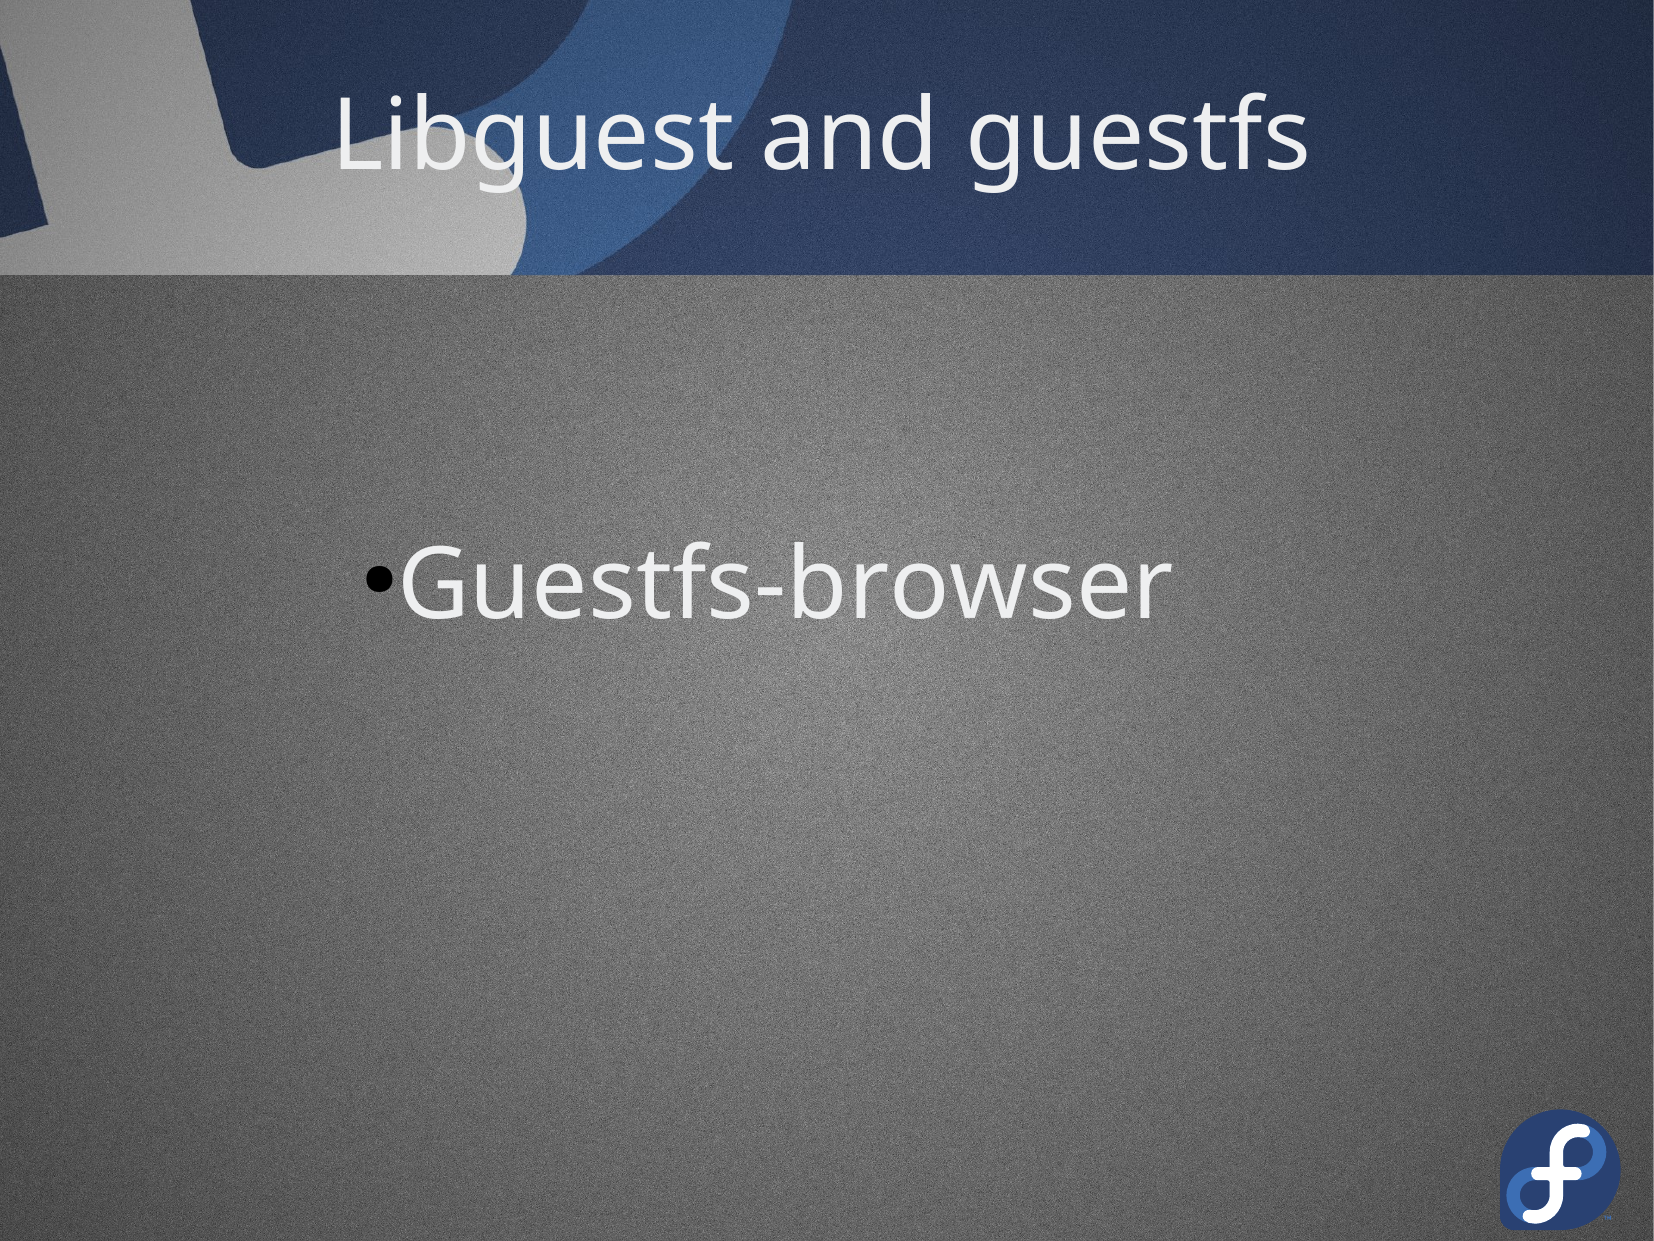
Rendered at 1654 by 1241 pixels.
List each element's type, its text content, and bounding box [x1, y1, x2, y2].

text_box Libguest and guestfs [83, 30, 1561, 237]
text_box Guestfs-browser [29, 285, 1507, 492]
picture [0, 0, 1654, 1241]
